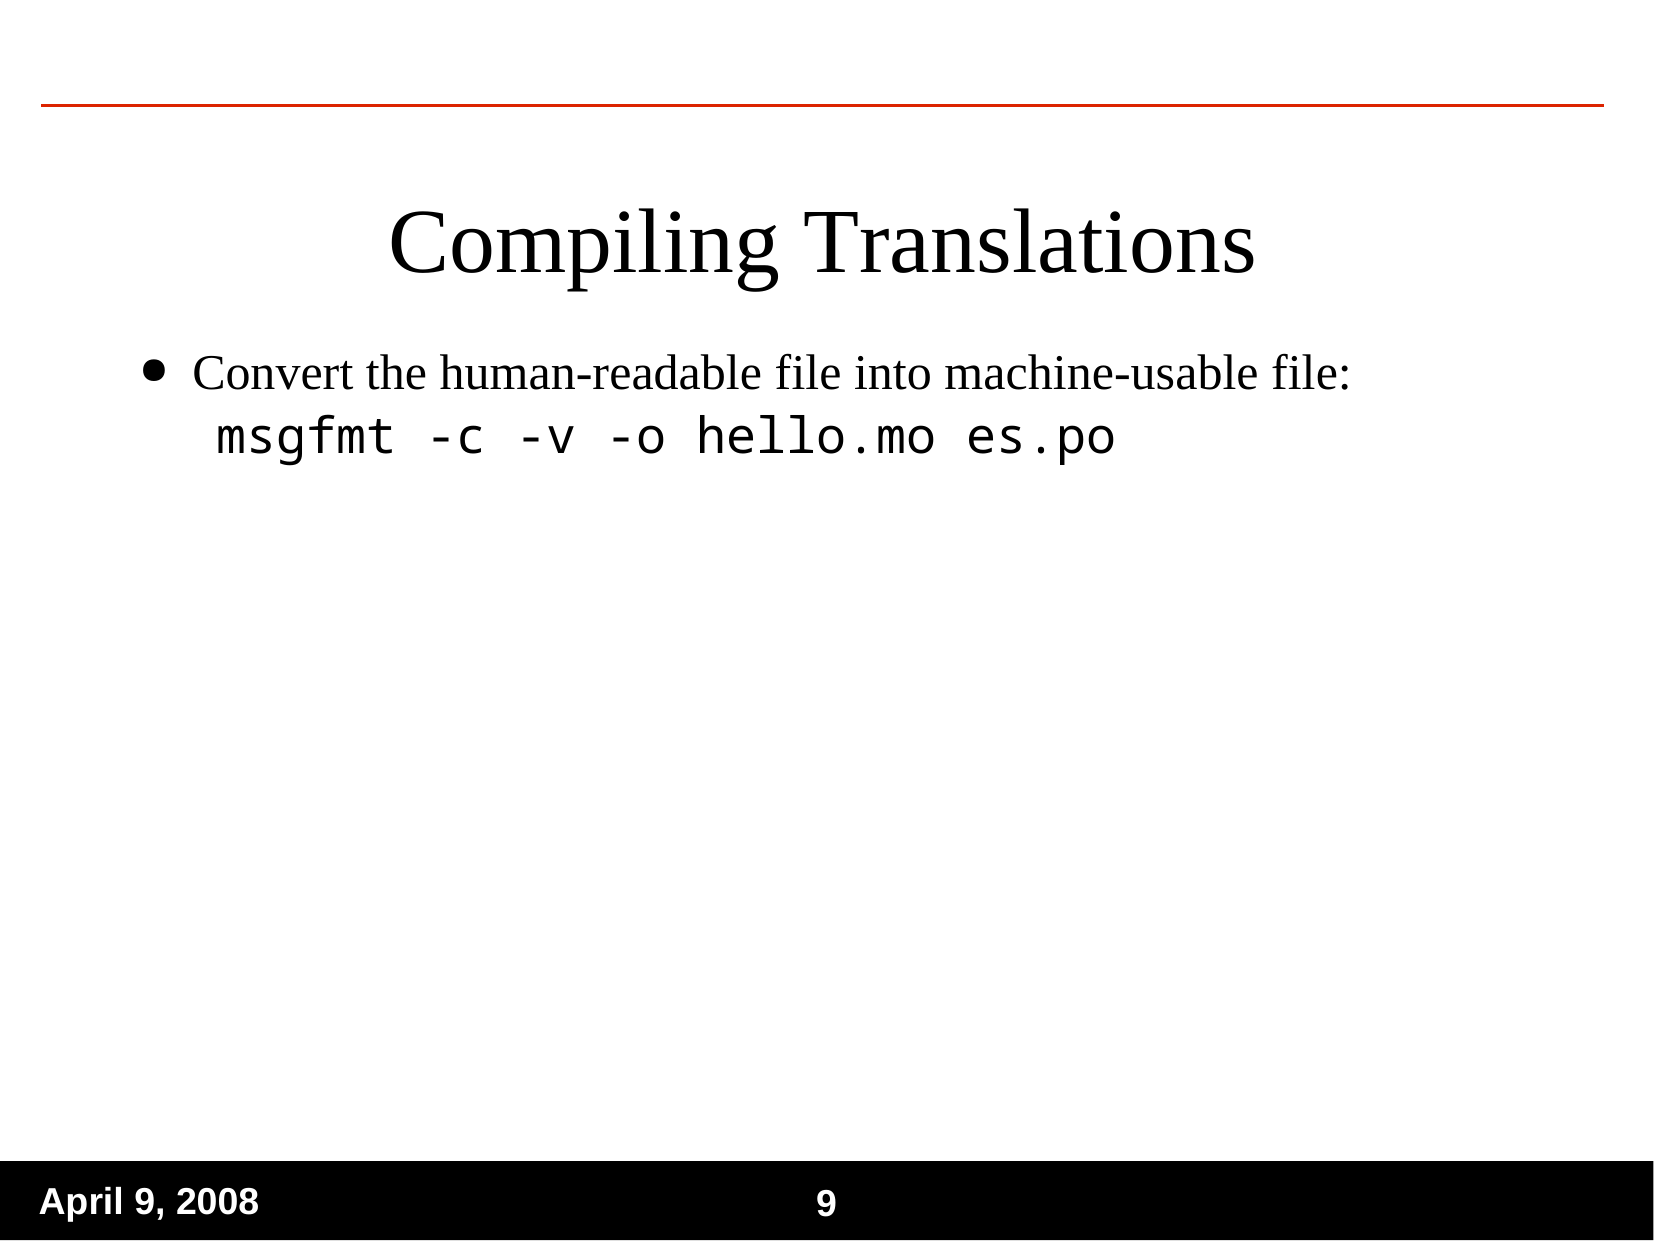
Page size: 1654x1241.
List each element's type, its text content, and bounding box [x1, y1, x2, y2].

list Convert the human-readable file into machine-usable file: msgfmt -c -v -o hello.mo es.po [121, 344, 1534, 1127]
title Compiling Translations [117, 137, 1530, 346]
